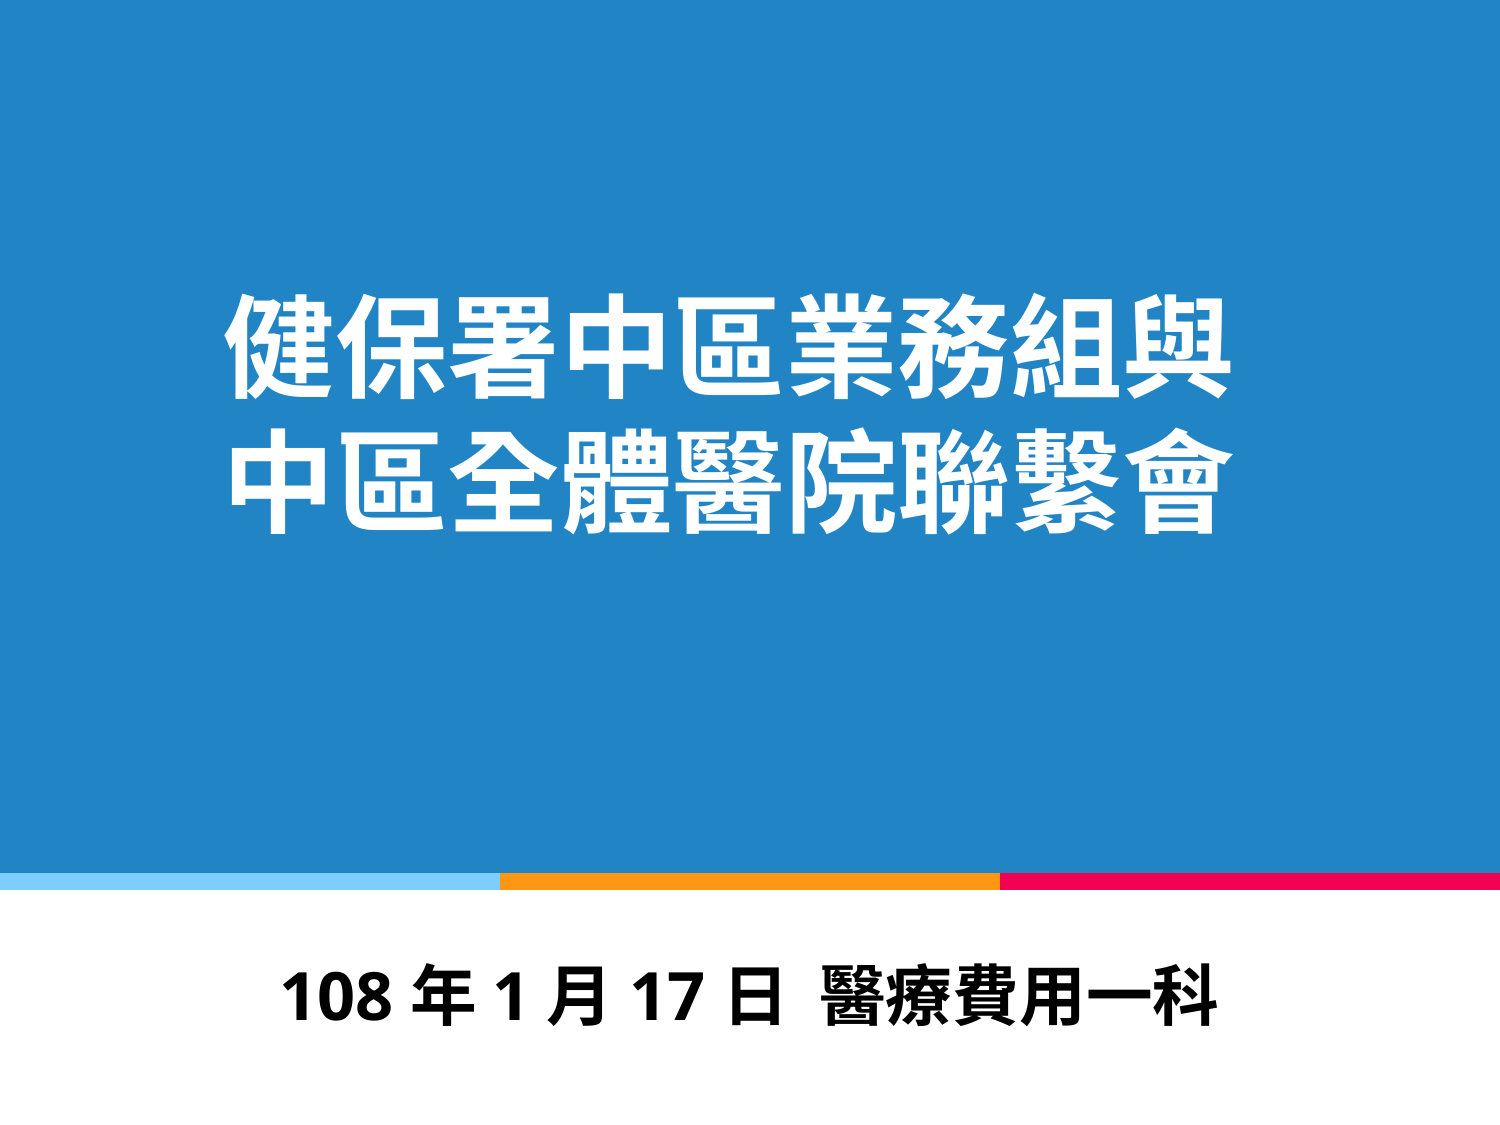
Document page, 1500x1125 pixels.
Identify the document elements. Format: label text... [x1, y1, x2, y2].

title 108年1月17日 醫療費用一科 [112, 874, 1388, 1125]
text_box 健保署中區業務組與 中區全體醫院聯繫會 [5, 269, 1453, 554]
